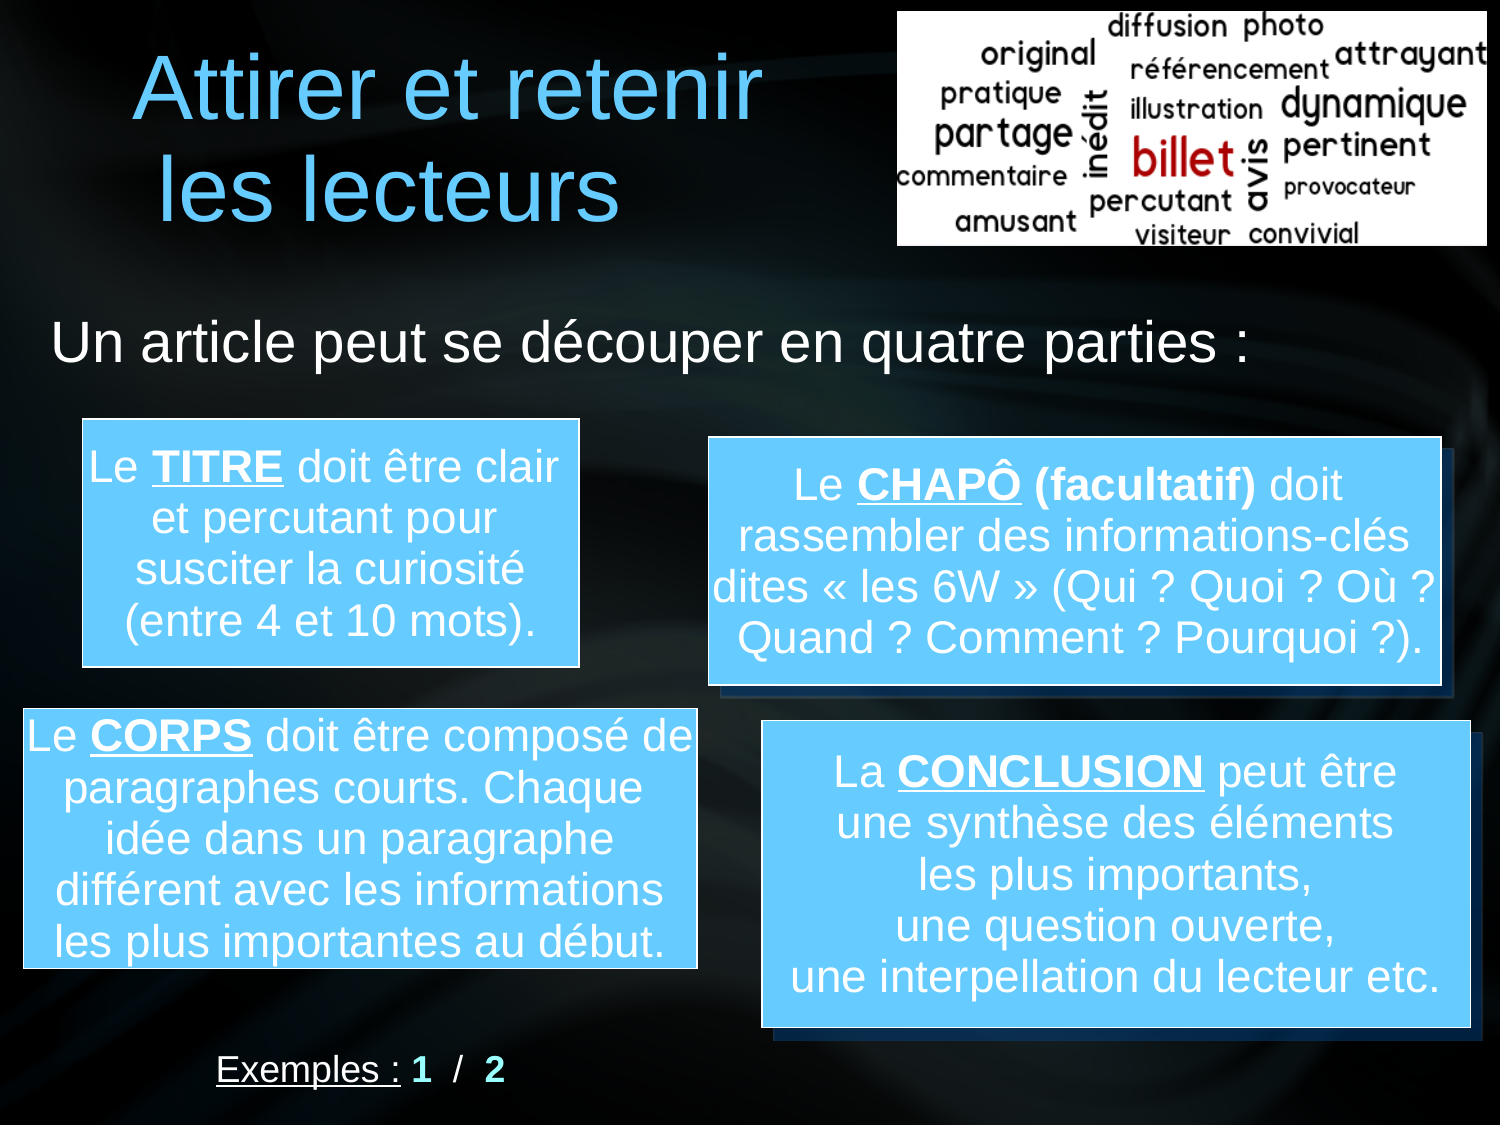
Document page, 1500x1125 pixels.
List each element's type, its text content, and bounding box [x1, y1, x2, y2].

list Un article peut se découper en quatre parties : [35, 302, 1477, 910]
title Attirer et retenir les lecteurs [117, 28, 1468, 250]
text_box Exemples : 1 / 2 [200, 1041, 520, 1100]
text_box Le TITRE doit être clair et percutant pour susciter la curiosité (entre 4 et 10 mots). [82, 419, 579, 668]
picture [897, 11, 1487, 247]
text_box Le CORPS doit être composé de paragraphes courts. Chaque idée dans un paragraphe différent avec les informations les plus importantes au début. [23, 708, 697, 969]
text_box La CONCLUSION peut être une synthèse des éléments les plus importants, une question ouverte, une interpellation du lecteur etc. [761, 720, 1471, 1028]
text_box Le CHAPÔ (facultatif) doit rassembler des informations-clés dites « les 6W » (Qui ? Quoi ? Où ? Quand ? Comment ? Pourquoi ?). [708, 437, 1441, 686]
